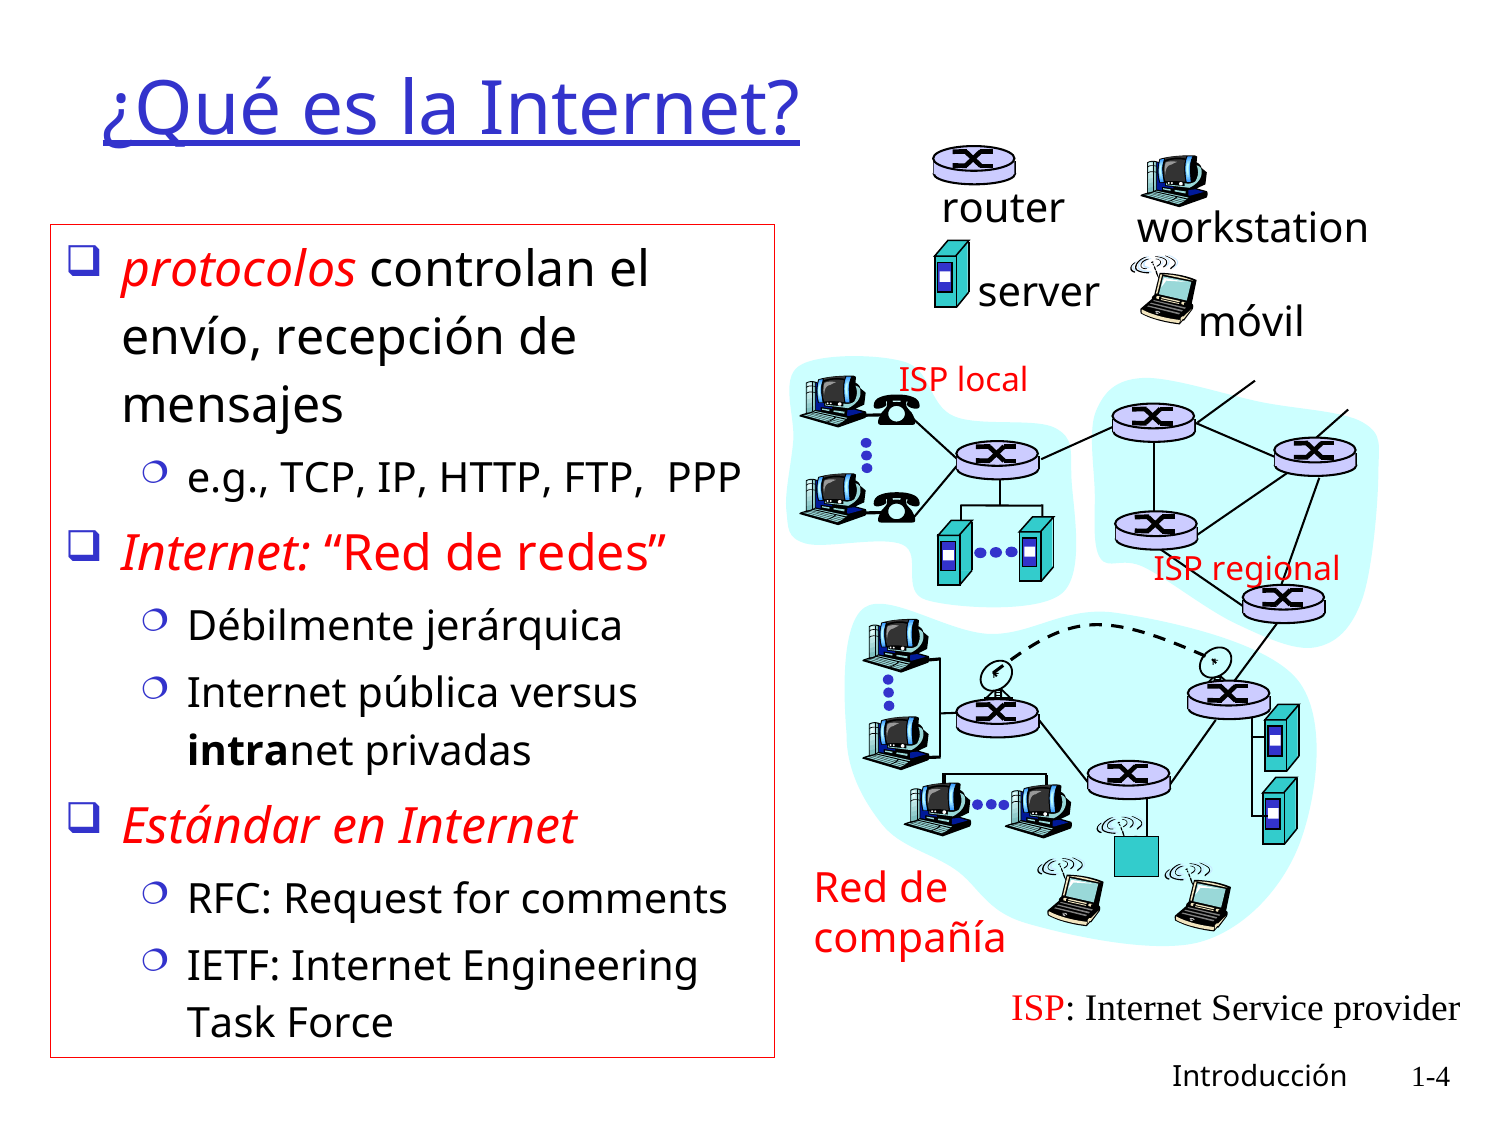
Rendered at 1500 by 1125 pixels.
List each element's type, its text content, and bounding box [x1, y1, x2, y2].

picture [1164, 861, 1232, 932]
text_box ISP: Internet Service provider [996, 975, 1476, 1036]
text_box Introducción [887, 1050, 1362, 1125]
text_box [1091, 377, 1379, 648]
picture [1004, 784, 1073, 839]
text_box server [962, 256, 1116, 323]
title ¿Qué es la Internet? [87, 16, 1463, 196]
text_box [785, 356, 1077, 608]
text_box 1-<number> [1362, 1050, 1466, 1125]
picture [873, 492, 920, 523]
picture [1140, 154, 1209, 193]
picture [799, 375, 868, 428]
text_box [934, 240, 969, 308]
text_box Red de compañía [798, 853, 1022, 970]
picture [979, 659, 1014, 700]
picture [903, 782, 973, 837]
text_box workstation [1122, 193, 1385, 260]
list protocolos controlan el envío, recepción de mensajes e.g., TCP, IP, HTTP, FTP, PPP Internet: “Red de redes” Débilmente jerárquica Internet pública versus intranet privadas Estándar en Internet RFC: Request for comments IETF: Internet Engineering Task Force [50, 224, 775, 1045]
text_box móvil [1183, 287, 1320, 353]
text_box [844, 603, 1317, 947]
picture [1130, 260, 1197, 325]
text_box router [926, 172, 1081, 239]
picture [1148, 814, 1159, 836]
picture [1198, 646, 1233, 684]
picture [1037, 814, 1146, 927]
picture [799, 472, 868, 526]
text_box ISP local [883, 350, 1044, 406]
picture [862, 618, 931, 673]
text_box ISP regional [1138, 539, 1357, 595]
picture [862, 715, 931, 771]
text_box [933, 146, 1015, 172]
picture [873, 394, 920, 425]
